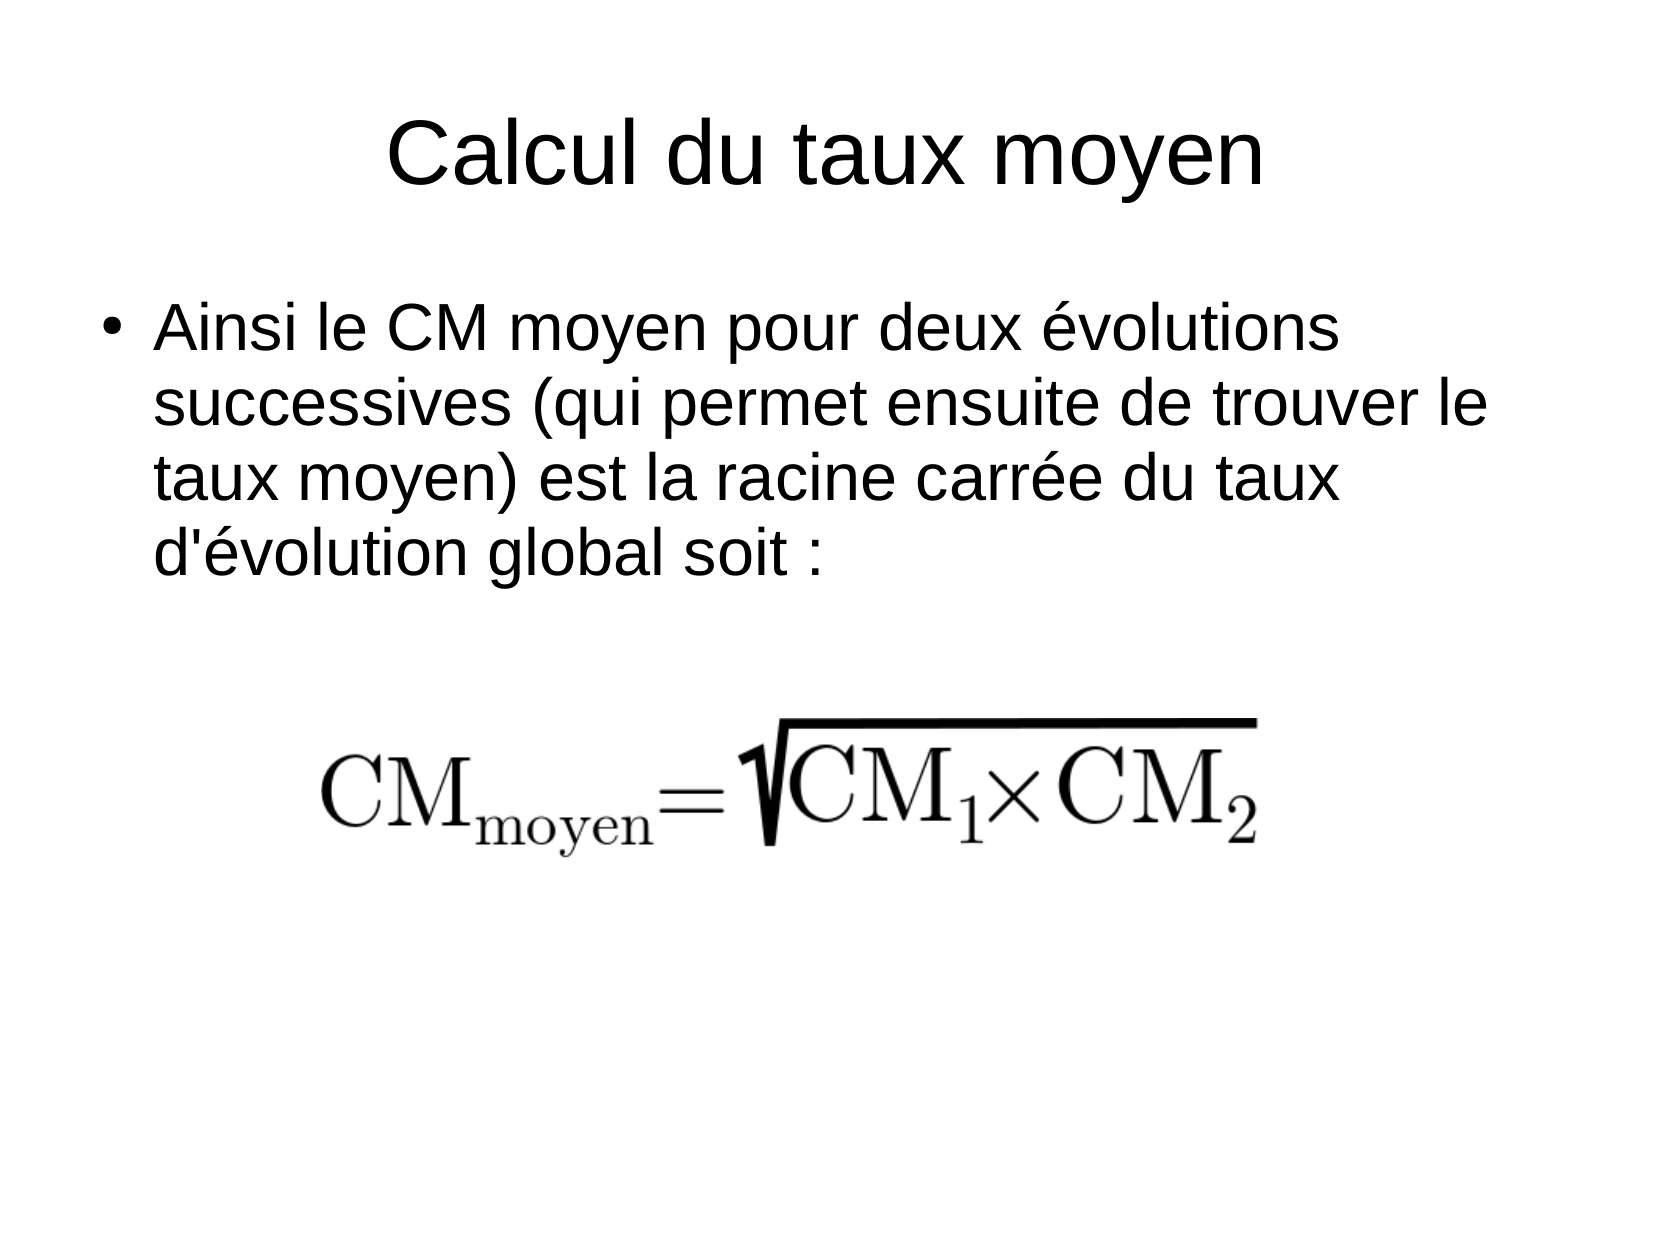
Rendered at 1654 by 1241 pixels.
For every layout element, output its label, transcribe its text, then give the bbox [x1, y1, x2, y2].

picture [321, 718, 1263, 859]
title Calcul du taux moyen [82, 49, 1571, 257]
list Ainsi le CM moyen pour deux évolutions successives (qui permet ensuite de trouver le taux moyen) est la racine carrée du taux d'évolution global soit : [82, 290, 1571, 1010]
